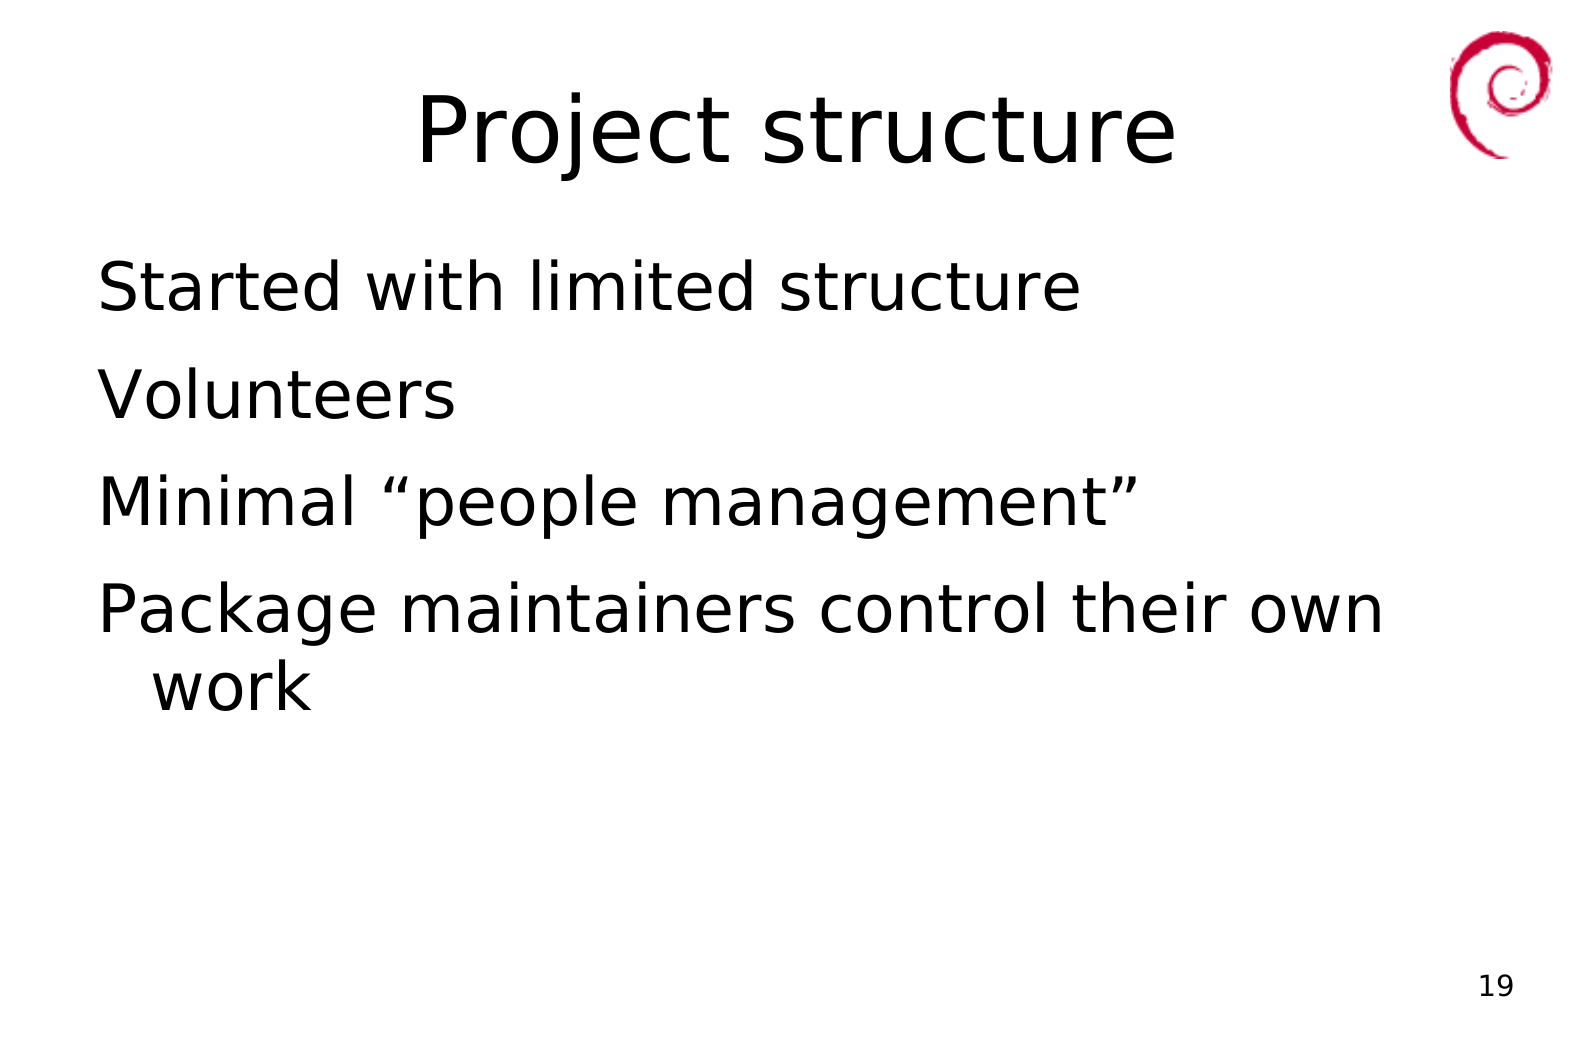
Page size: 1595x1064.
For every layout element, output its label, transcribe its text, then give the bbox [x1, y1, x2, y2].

picture [1450, 31, 1555, 159]
list Started with limited structure Volunteers Minimal “people management” Package maintainers control their own work [79, 248, 1515, 951]
title Project structure [79, 42, 1515, 221]
